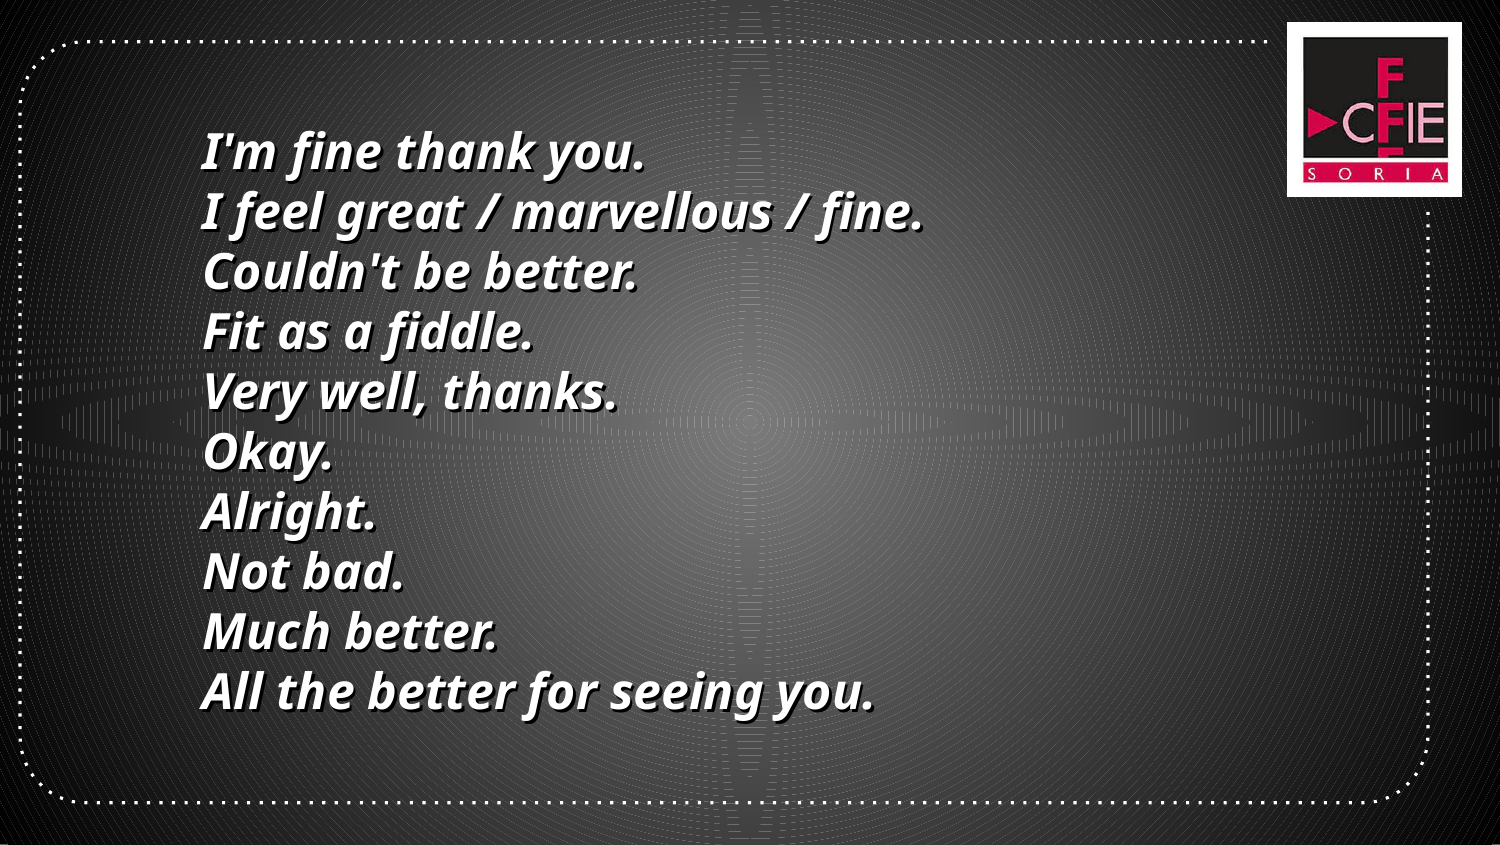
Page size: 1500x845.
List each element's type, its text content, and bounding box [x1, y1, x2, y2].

picture [1287, 22, 1462, 197]
text_box I'm fine thank you. I feel great / marvellous / fine. Couldn't be better. Fit as a fiddle. Very well, thanks. Okay. Alright. Not bad. Much better. All the better for seeing you. [187, 72, 963, 734]
